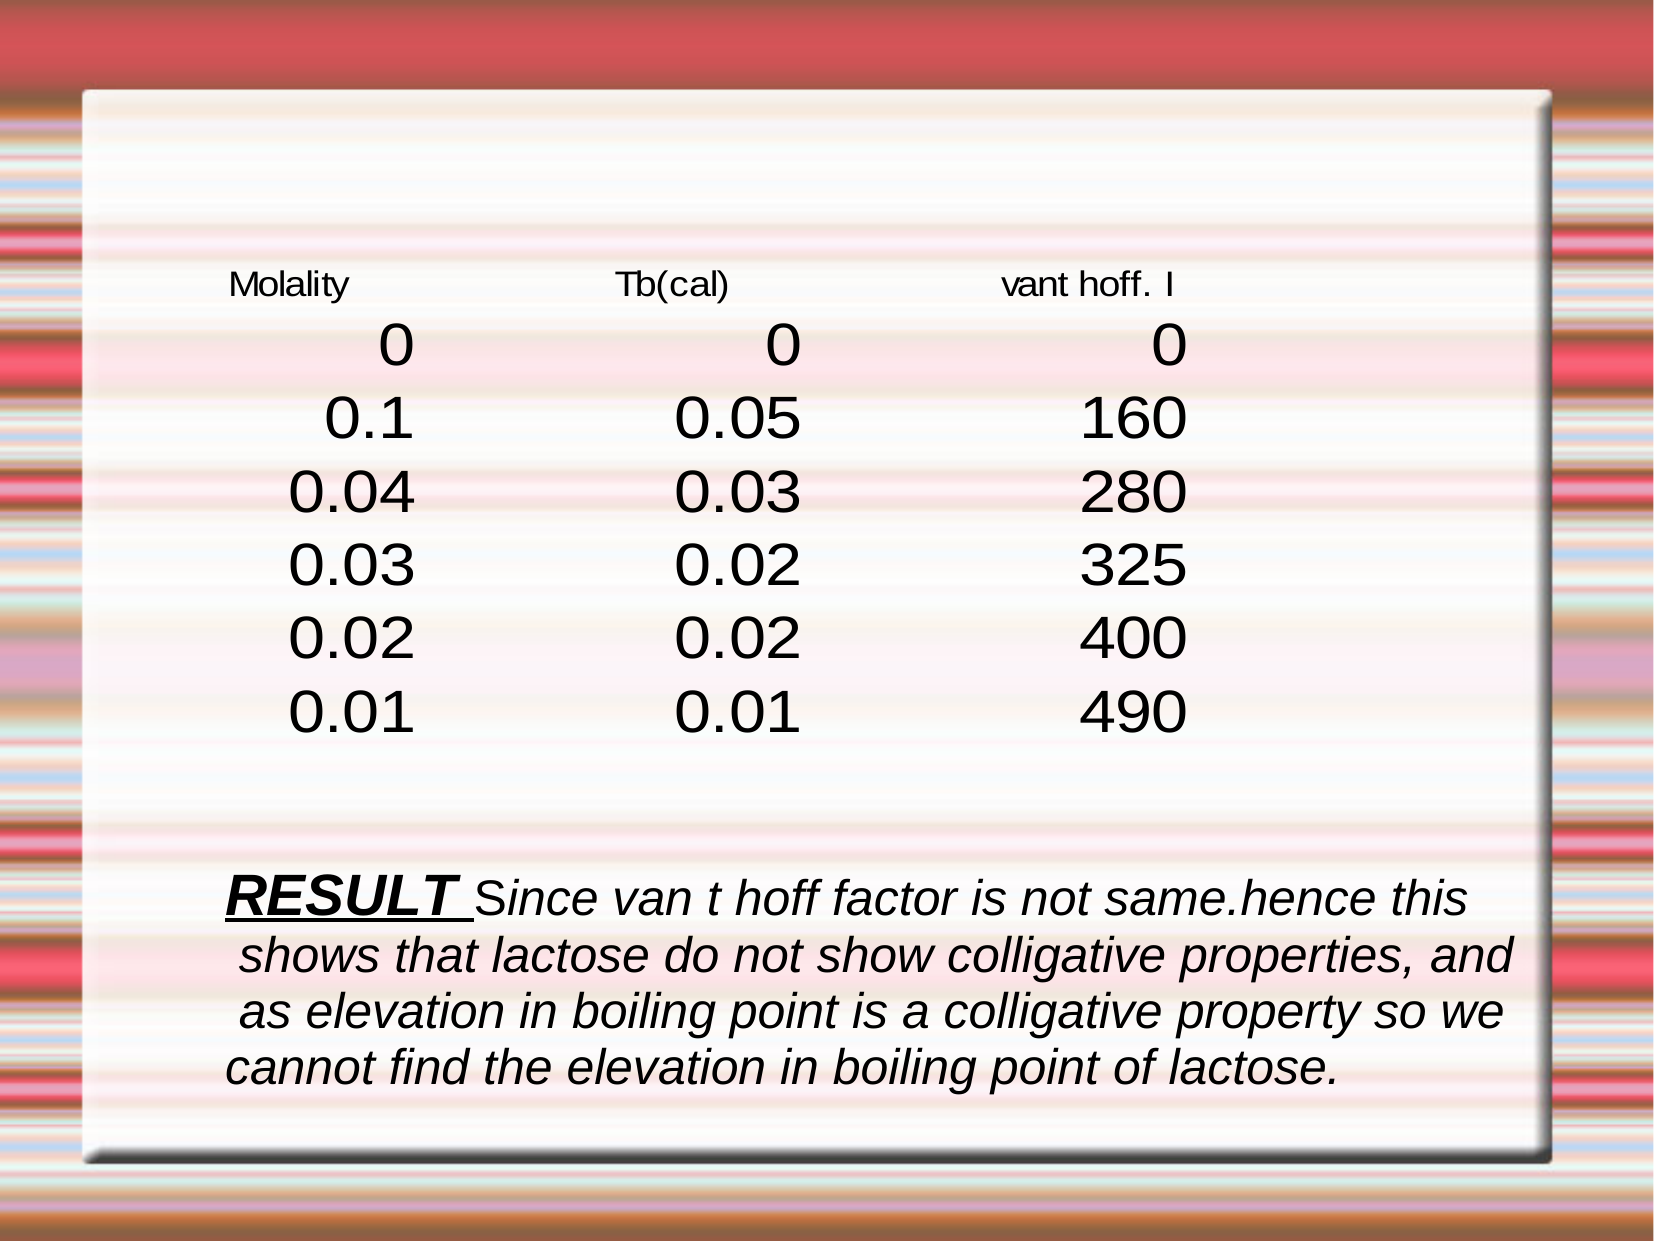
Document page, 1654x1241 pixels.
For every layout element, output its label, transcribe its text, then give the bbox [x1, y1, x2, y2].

chart [225, 262, 1388, 751]
picture [0, 0, 1654, 1241]
text_box RESULT Since van t hoff factor is not same.hence this shows that lactose do not show colligative properties, and as elevation in boiling point is a colligative property so we cannot find the elevation in boiling point of lactose. [225, 862, 1520, 1151]
list [134, 350, 1516, 1133]
